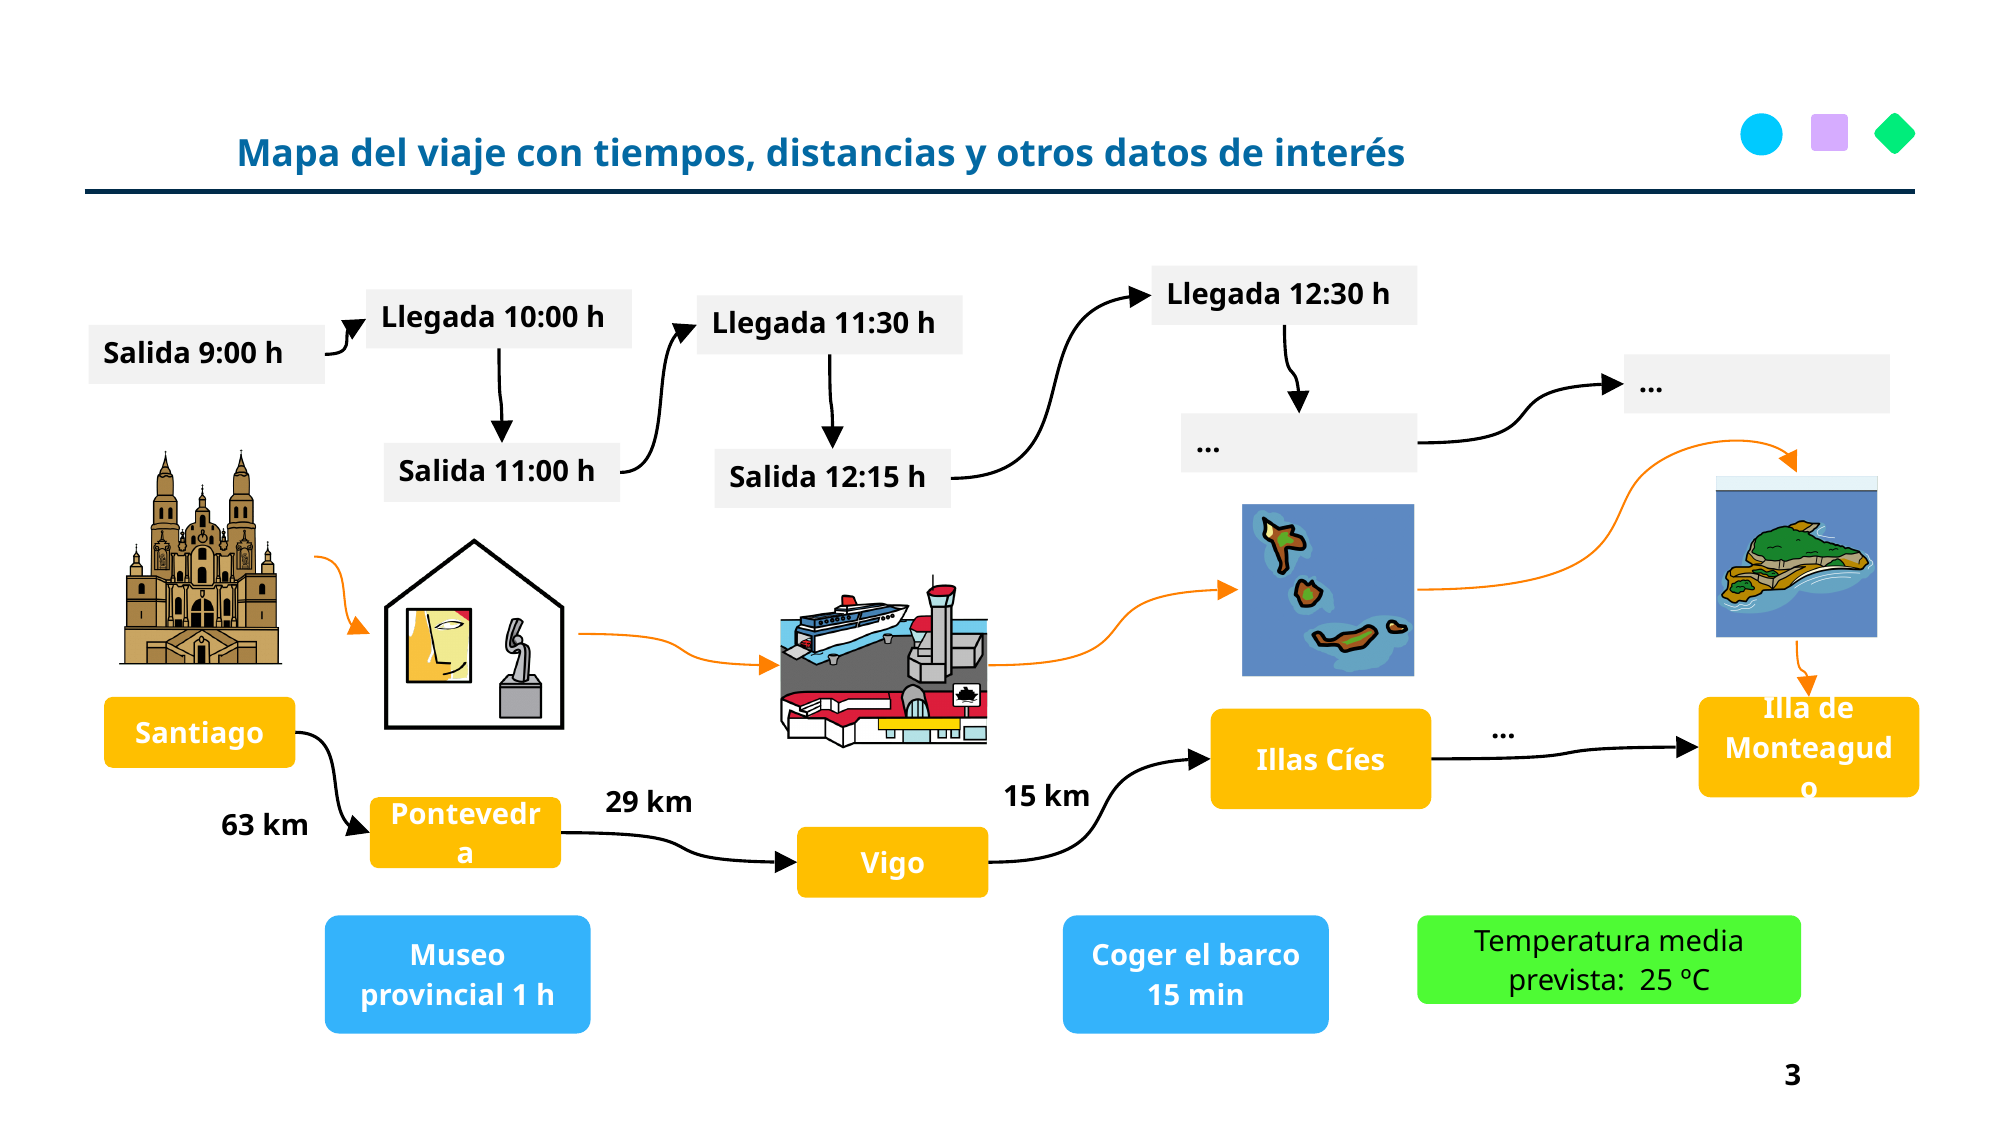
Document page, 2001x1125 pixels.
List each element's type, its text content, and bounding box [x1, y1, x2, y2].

text_box Salida 12:15 h [714, 448, 951, 508]
text_box Illas Cíes [1210, 708, 1432, 810]
text_box 29 km [590, 773, 739, 833]
picture [1238, 500, 1418, 680]
text_box Llegada 11:30 h [696, 295, 963, 355]
picture [1712, 472, 1881, 641]
text_box Museo provincial 1 h [324, 915, 591, 1034]
text_box ... [1181, 413, 1418, 473]
text_box Illa de Monteagudo [1698, 696, 1920, 798]
text_box Vigo [797, 826, 989, 898]
picture [86, 442, 315, 671]
text_box Llegada 12:30 h [1151, 265, 1418, 325]
text_box Temperatura media prevista: 25 ºC [1417, 915, 1802, 1004]
text_box Llegada 10:00 h [366, 289, 632, 349]
text_box Salida 9:00 h [88, 324, 325, 384]
text_box 63 km [206, 797, 355, 857]
text_box ... [1476, 699, 1625, 759]
picture [369, 529, 579, 739]
picture [779, 560, 989, 770]
text_box 15 km [988, 767, 1136, 827]
text_box Pontevedra [369, 797, 562, 869]
text_box ... [1624, 354, 1890, 414]
text_box Salida 11:00 h [383, 442, 621, 502]
title Mapa del viaje con tiempos, distancias y otros datos de interés [236, 59, 1536, 178]
text_box Santiago [104, 696, 296, 768]
text_box Coger el barco 15 min [1062, 915, 1329, 1034]
